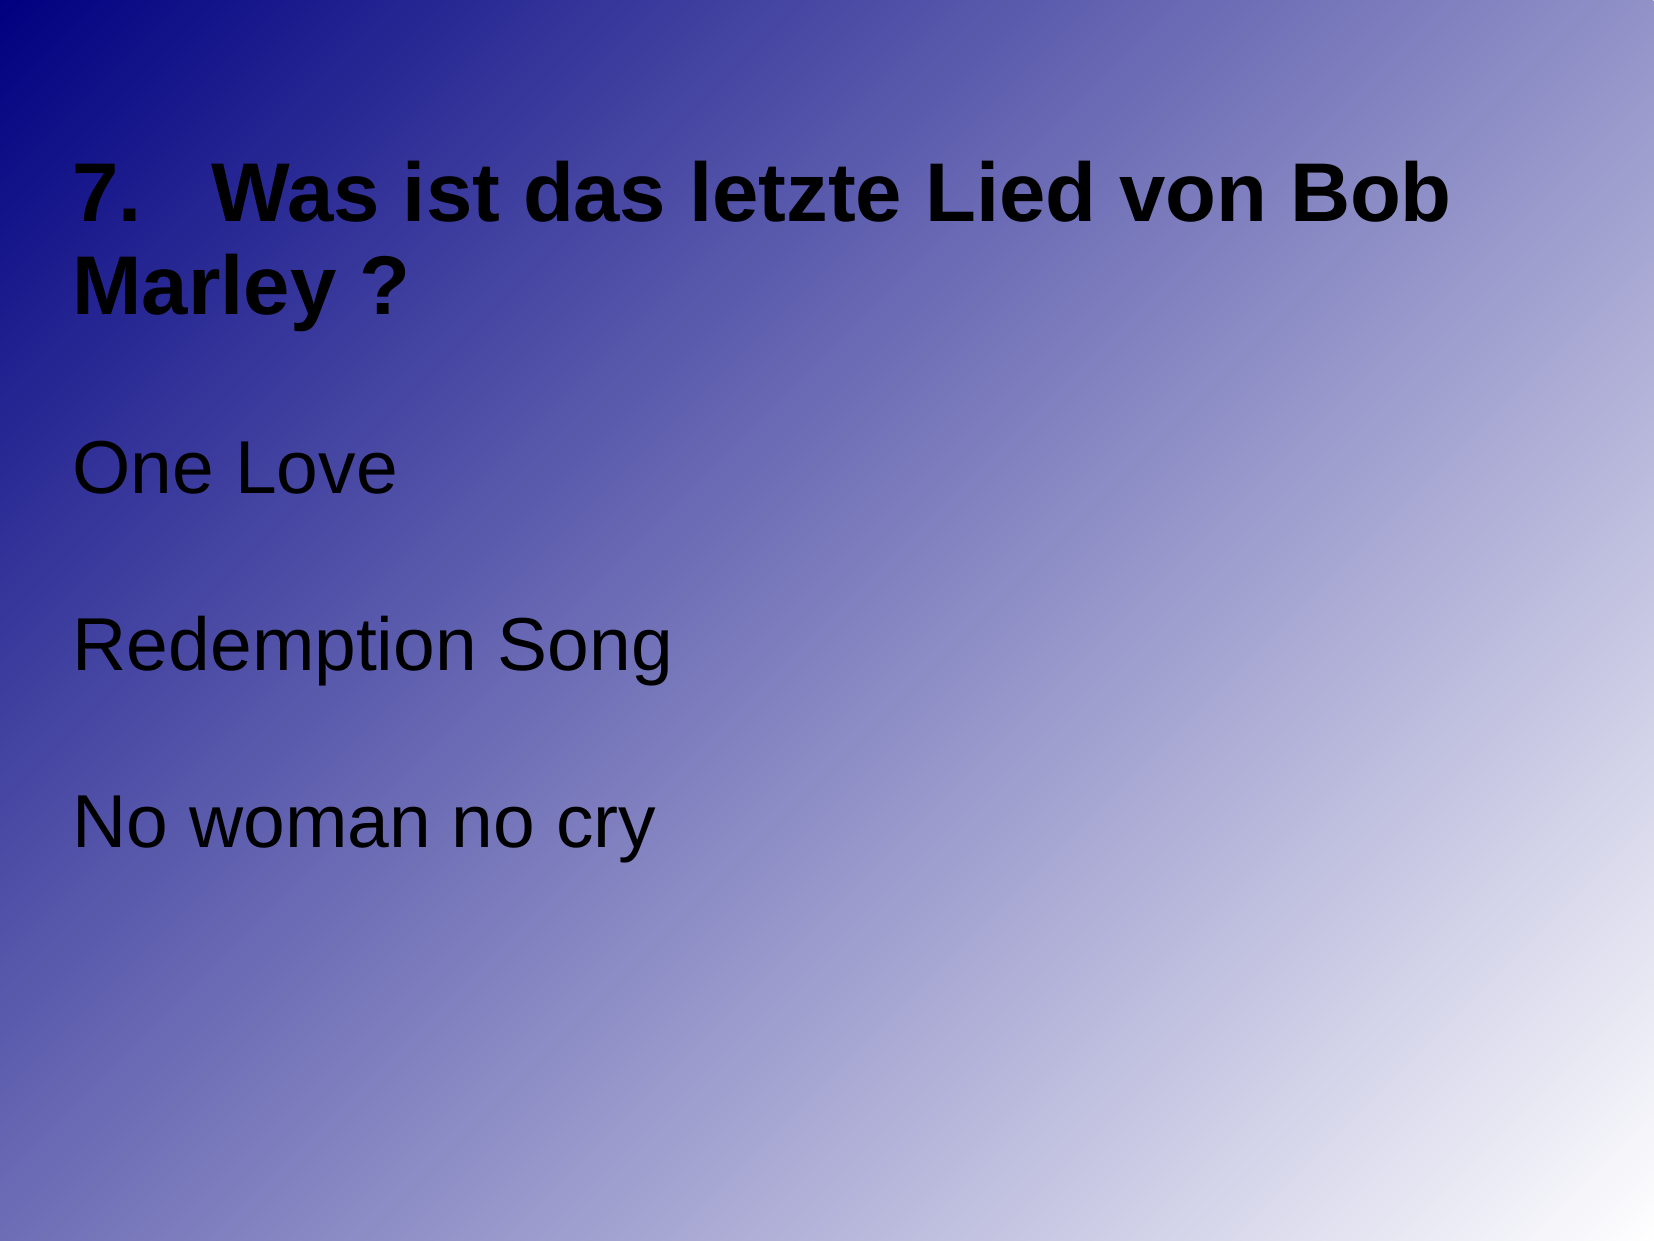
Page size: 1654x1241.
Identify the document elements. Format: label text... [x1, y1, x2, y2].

text_box 7. Was ist das letzte Lied von Bob Marley ? One Love Redemption Song No woman no cry [57, 138, 1595, 871]
